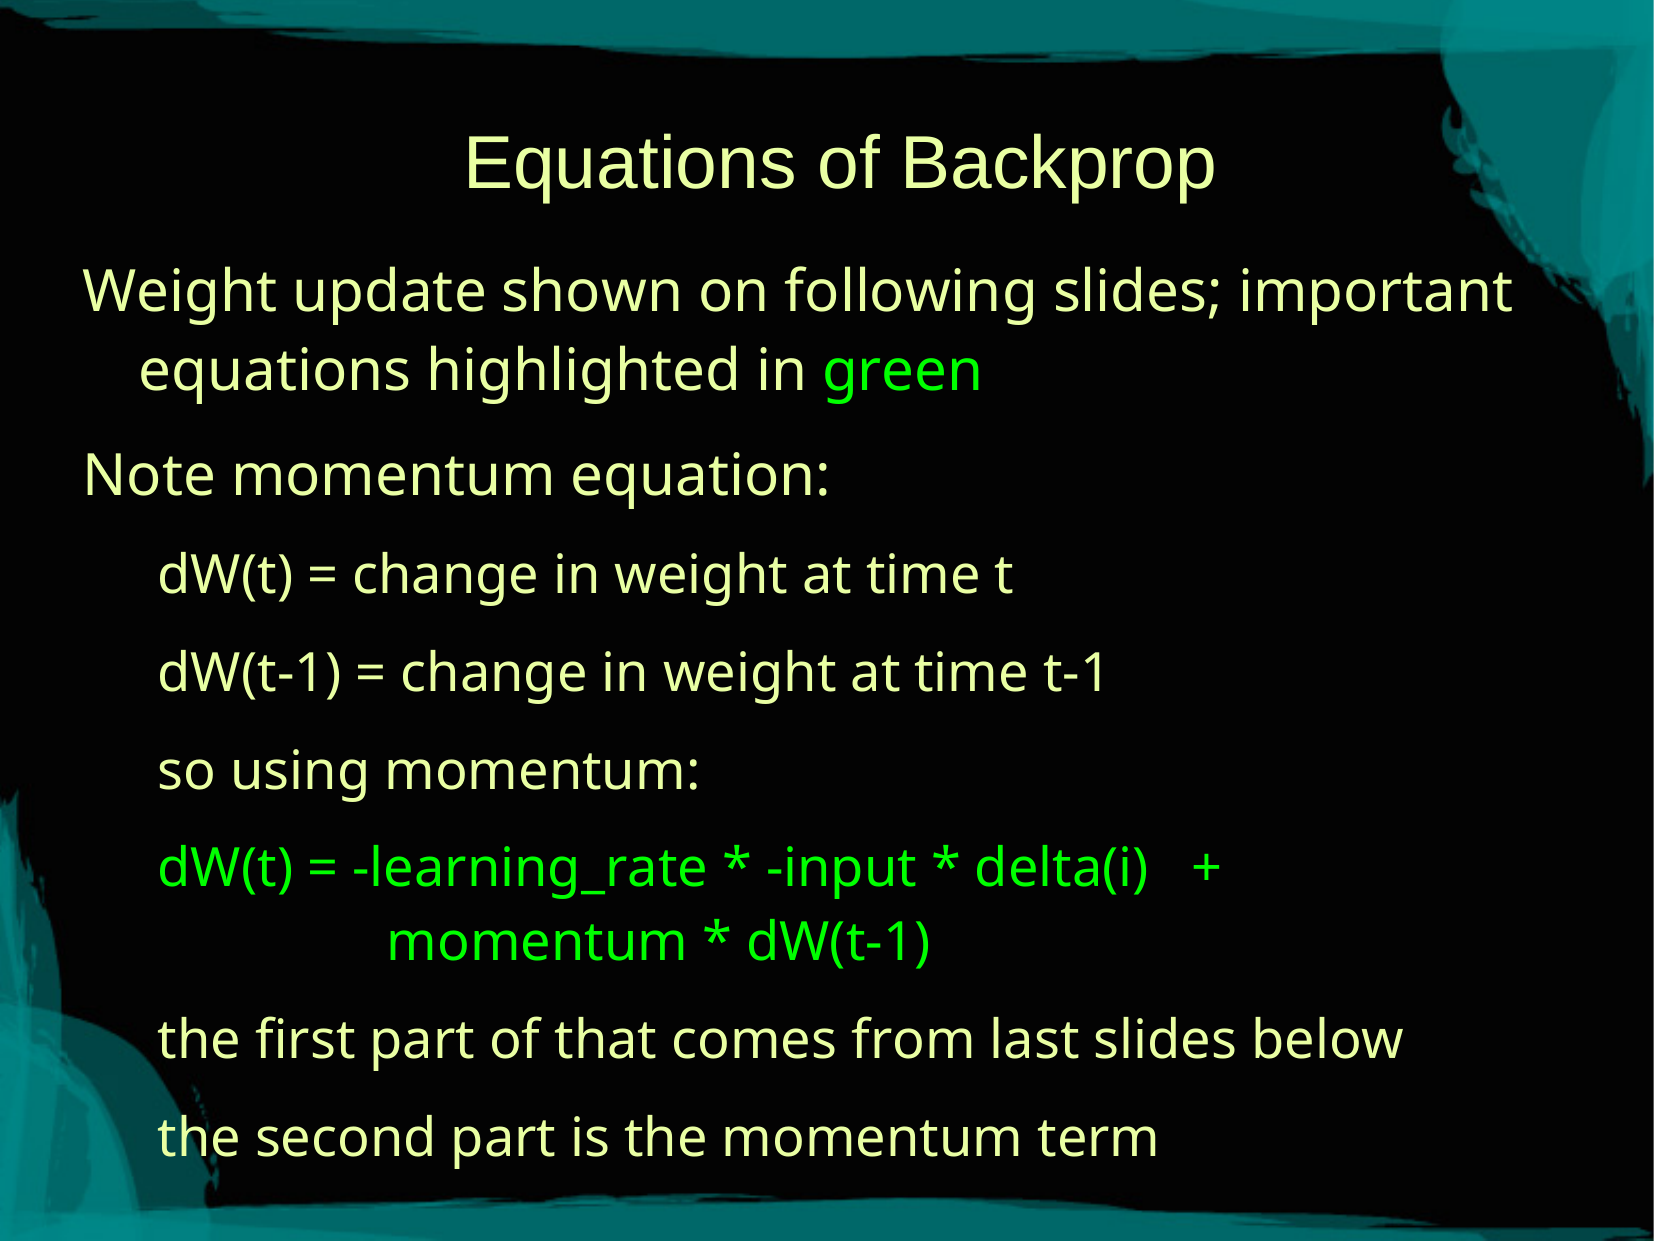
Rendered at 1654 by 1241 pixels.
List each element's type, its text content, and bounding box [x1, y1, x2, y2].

list Weight update shown on following slides; important equations highlighted in green Note momentum equation: dW(t) = change in weight at time t dW(t-1) = change in weight at time t-1 so using momentum: dW(t) = -learning_rate * -input * delta(i) + momentum * dW(t-1) the first part of that comes from last slides below the second part is the momentum term [82, 248, 1571, 1240]
title Equations of Backprop [289, 0, 1392, 248]
picture [0, 0, 1654, 1241]
